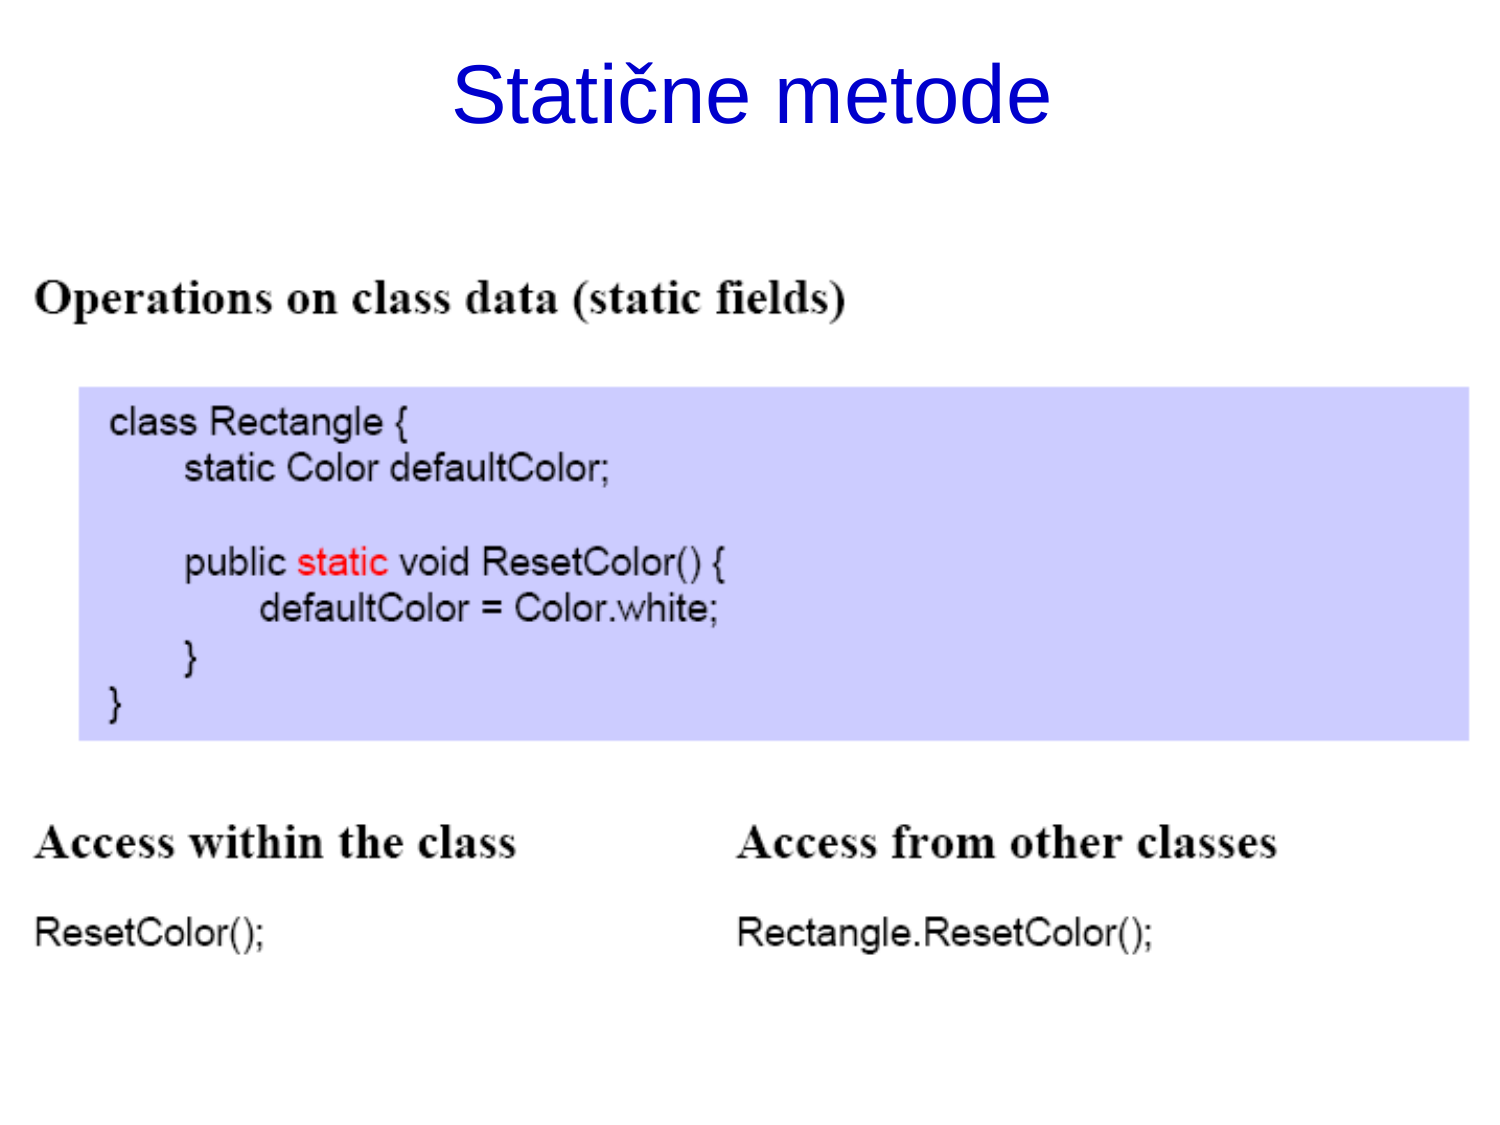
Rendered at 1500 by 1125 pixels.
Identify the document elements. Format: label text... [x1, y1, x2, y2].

title Statične metode [76, 30, 1427, 149]
text_box [0, 244, 1500, 1024]
